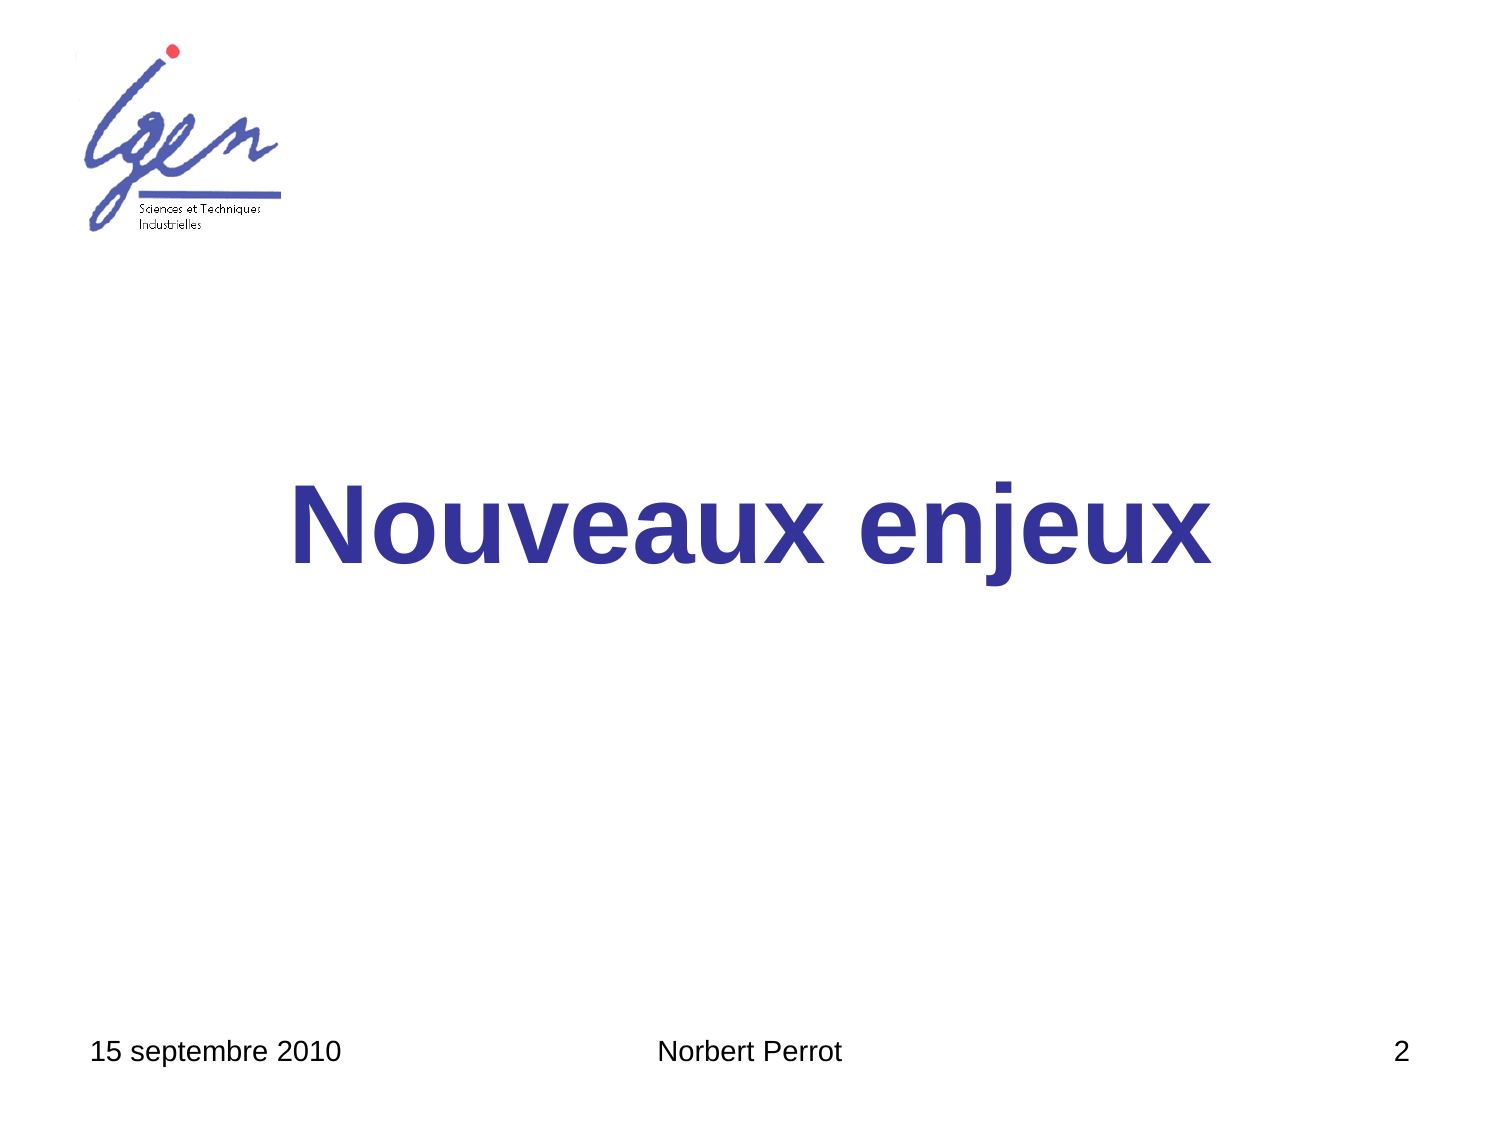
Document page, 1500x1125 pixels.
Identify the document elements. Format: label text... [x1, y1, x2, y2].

text_box Norbert Perrot [512, 1024, 988, 1103]
text_box <numéro> [1074, 1024, 1426, 1103]
picture [75, 42, 281, 235]
text_box 15 septembre 2010 [74, 1024, 426, 1103]
text_box Nouveaux enjeux [181, 443, 1322, 595]
